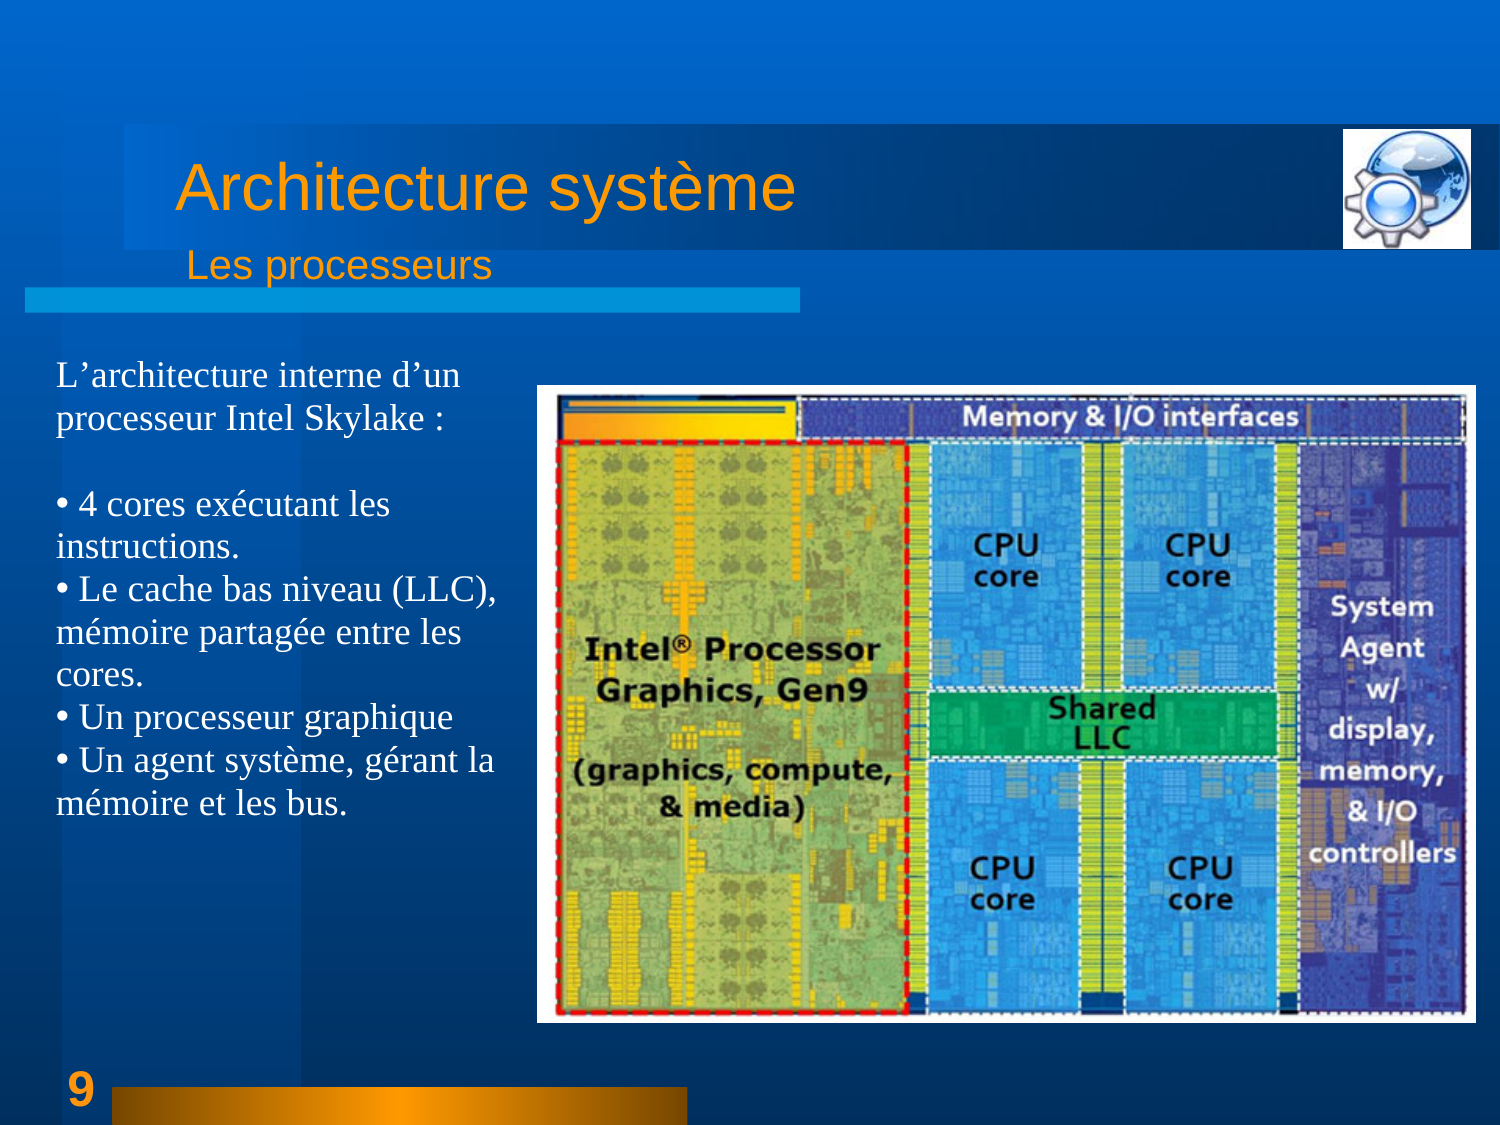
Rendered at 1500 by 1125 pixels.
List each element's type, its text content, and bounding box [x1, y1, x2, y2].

text_box Architecture système [160, 141, 1354, 234]
picture [1343, 129, 1471, 249]
picture [537, 385, 1476, 1023]
text_box L’architecture interne d’un processeur Intel Skylake : 4 cores exécutant les instructions. Le cache bas niveau (LLC), mémoire partagée entre les cores. Un processeur graphique Un agent système, gérant la mémoire et les bus. [41, 346, 538, 1003]
text_box Les processeurs [171, 233, 1365, 297]
